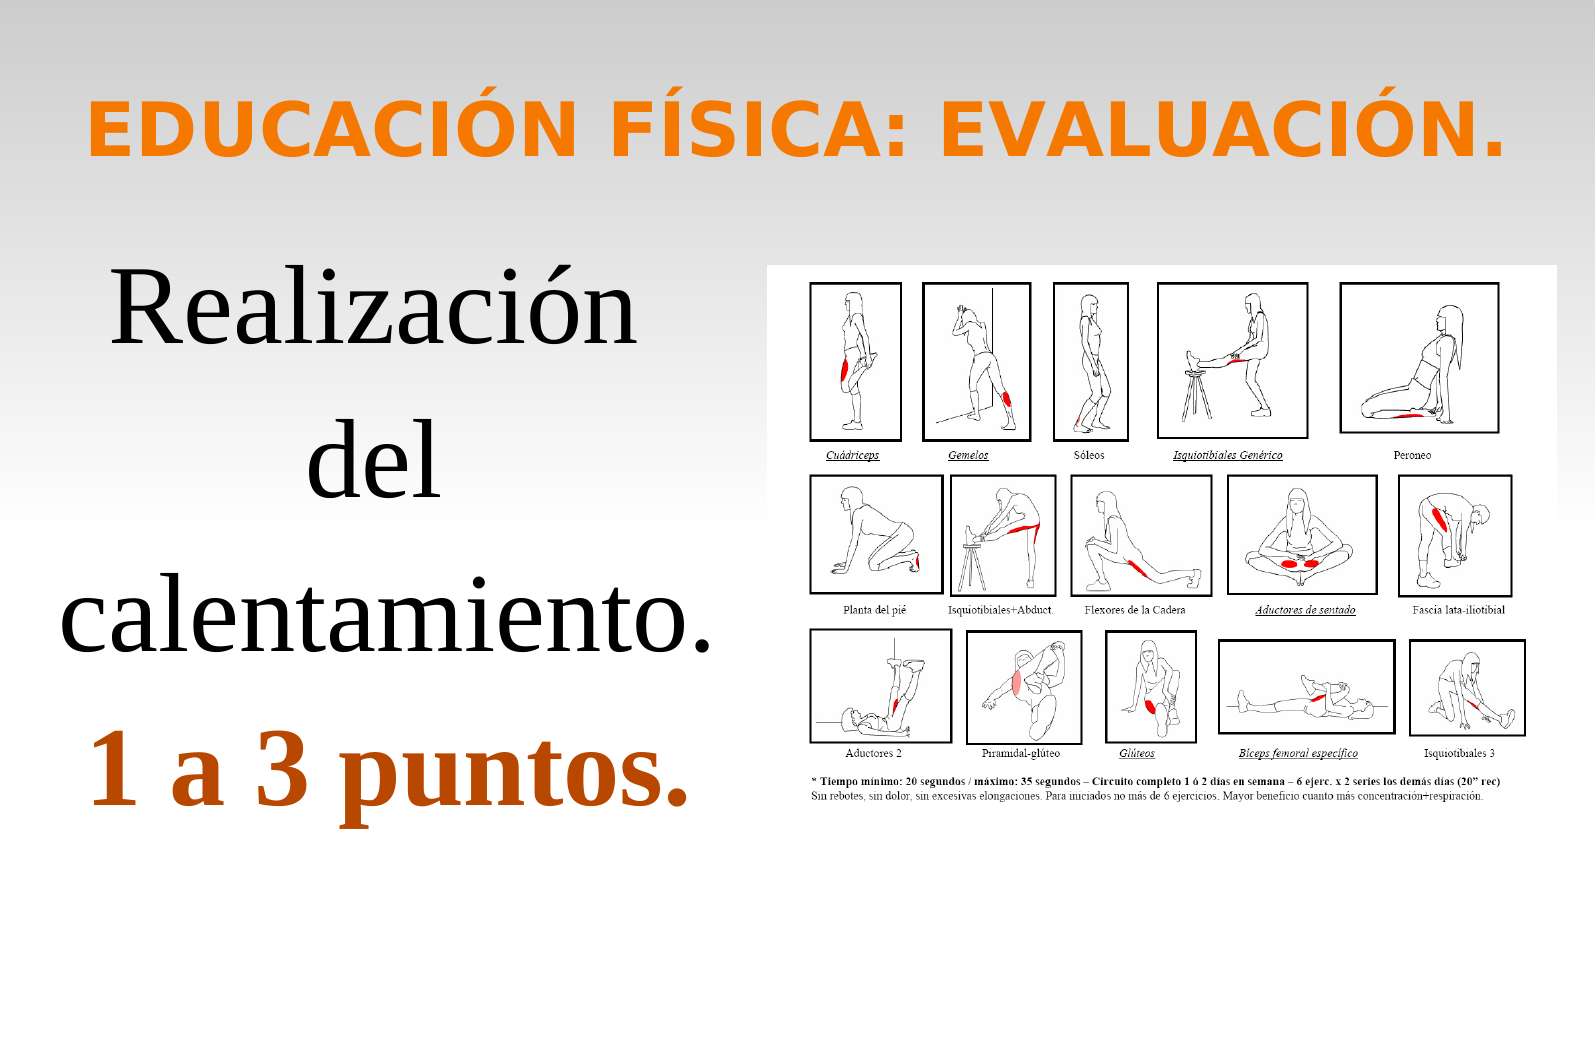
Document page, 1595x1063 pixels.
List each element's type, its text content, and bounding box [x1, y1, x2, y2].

title EDUCACIÓN FÍSICA: EVALUACIÓN. [79, 42, 1515, 220]
list Realización del calentamiento. 1 a 3 puntos. [29, 243, 730, 945]
picture [767, 265, 1557, 829]
